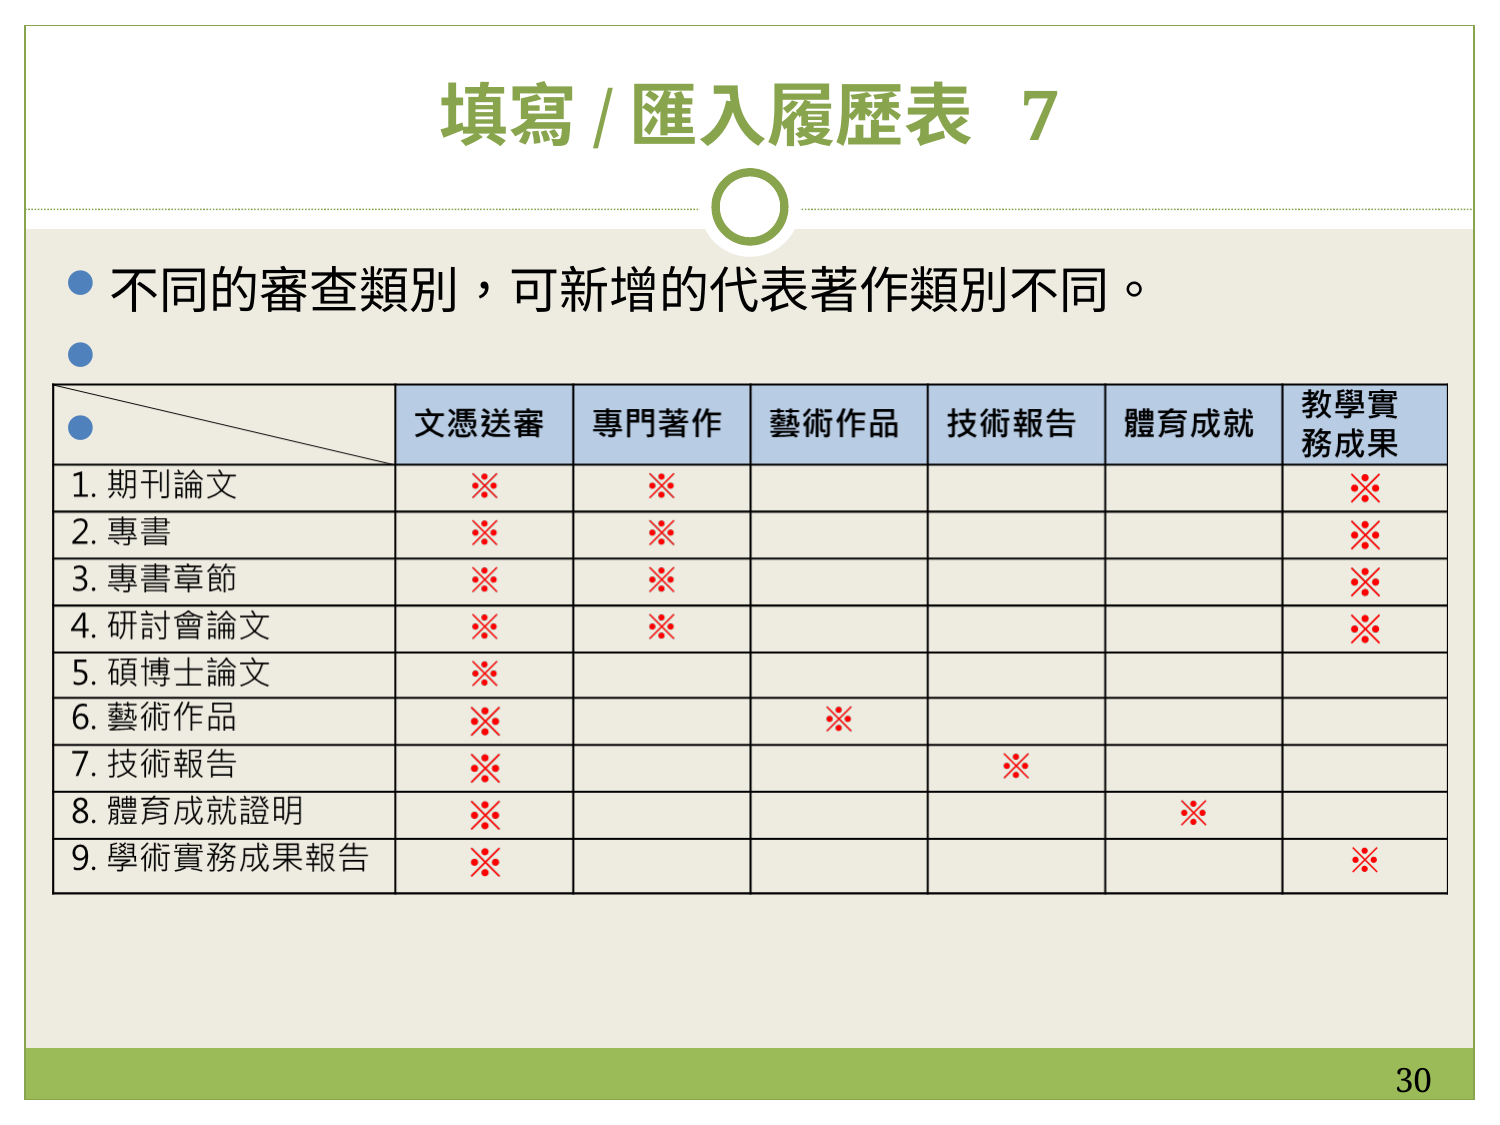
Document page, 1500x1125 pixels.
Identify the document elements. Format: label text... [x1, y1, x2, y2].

text_box [1376, 1045, 1452, 1118]
title 填寫/匯入履歷表 7 [49, 37, 1450, 162]
list 不同的審查類別，可新增的代表著作類別不同。 [49, 250, 1445, 1001]
picture [50, 373, 1448, 907]
